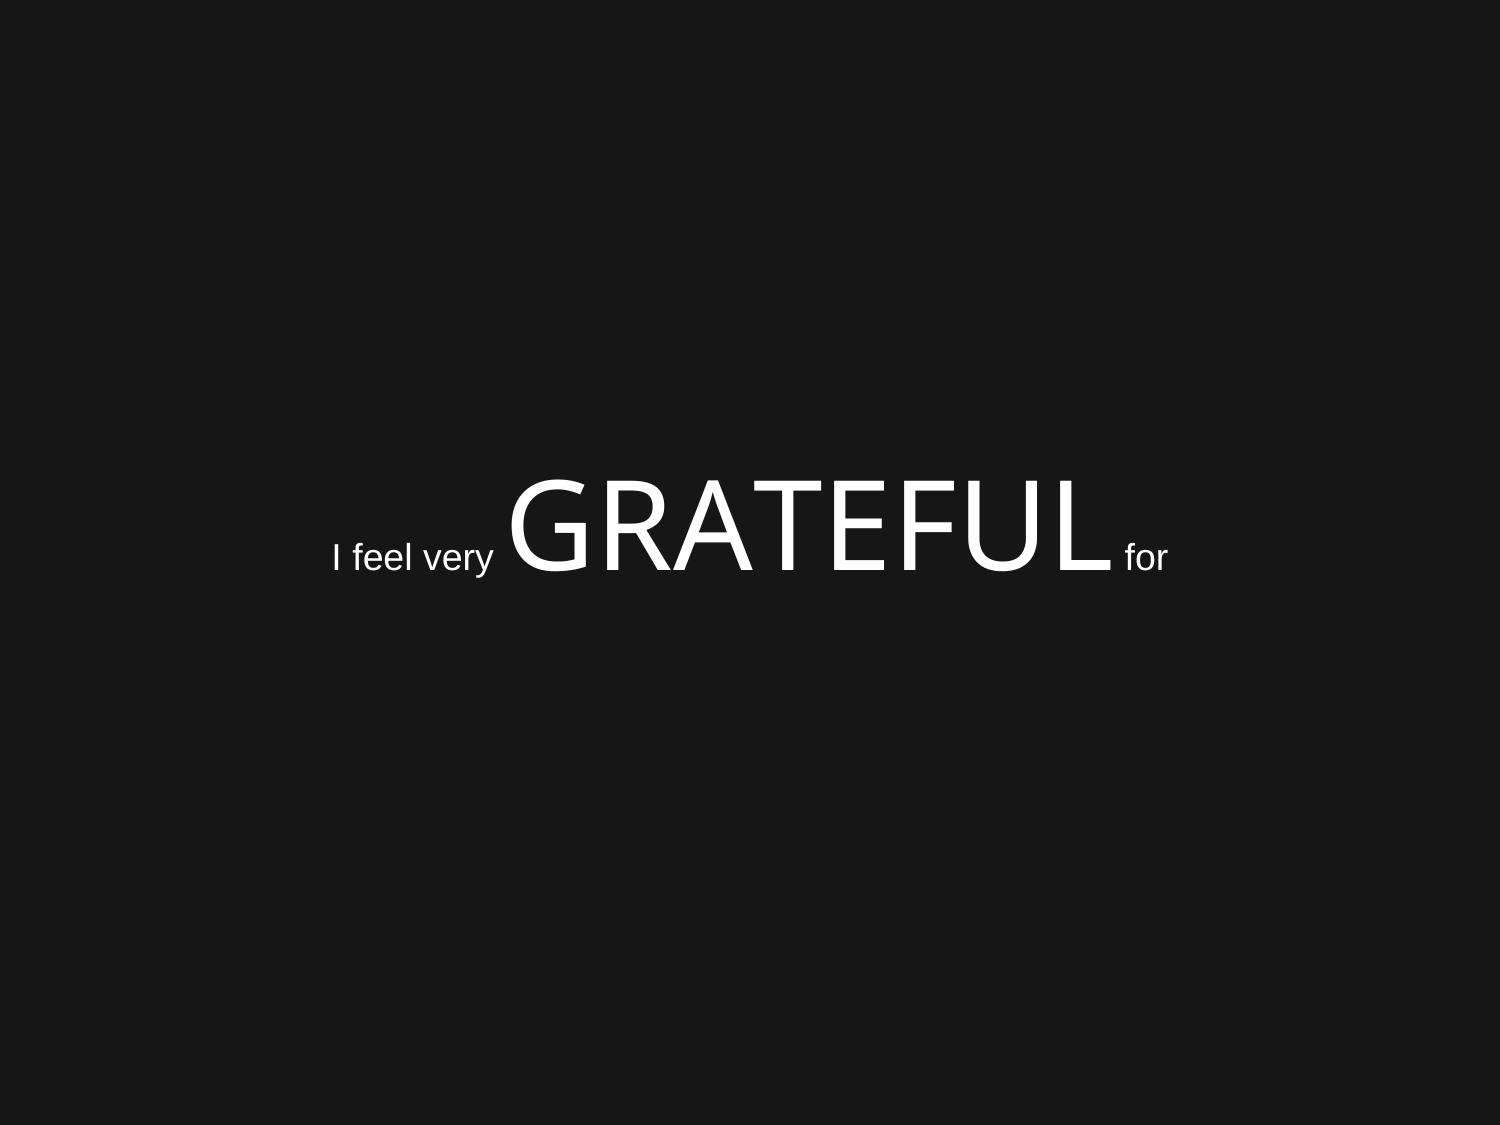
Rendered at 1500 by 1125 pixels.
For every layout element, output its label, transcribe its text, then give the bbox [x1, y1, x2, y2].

text_box I feel very GRATEFUL for [0, 437, 1500, 603]
